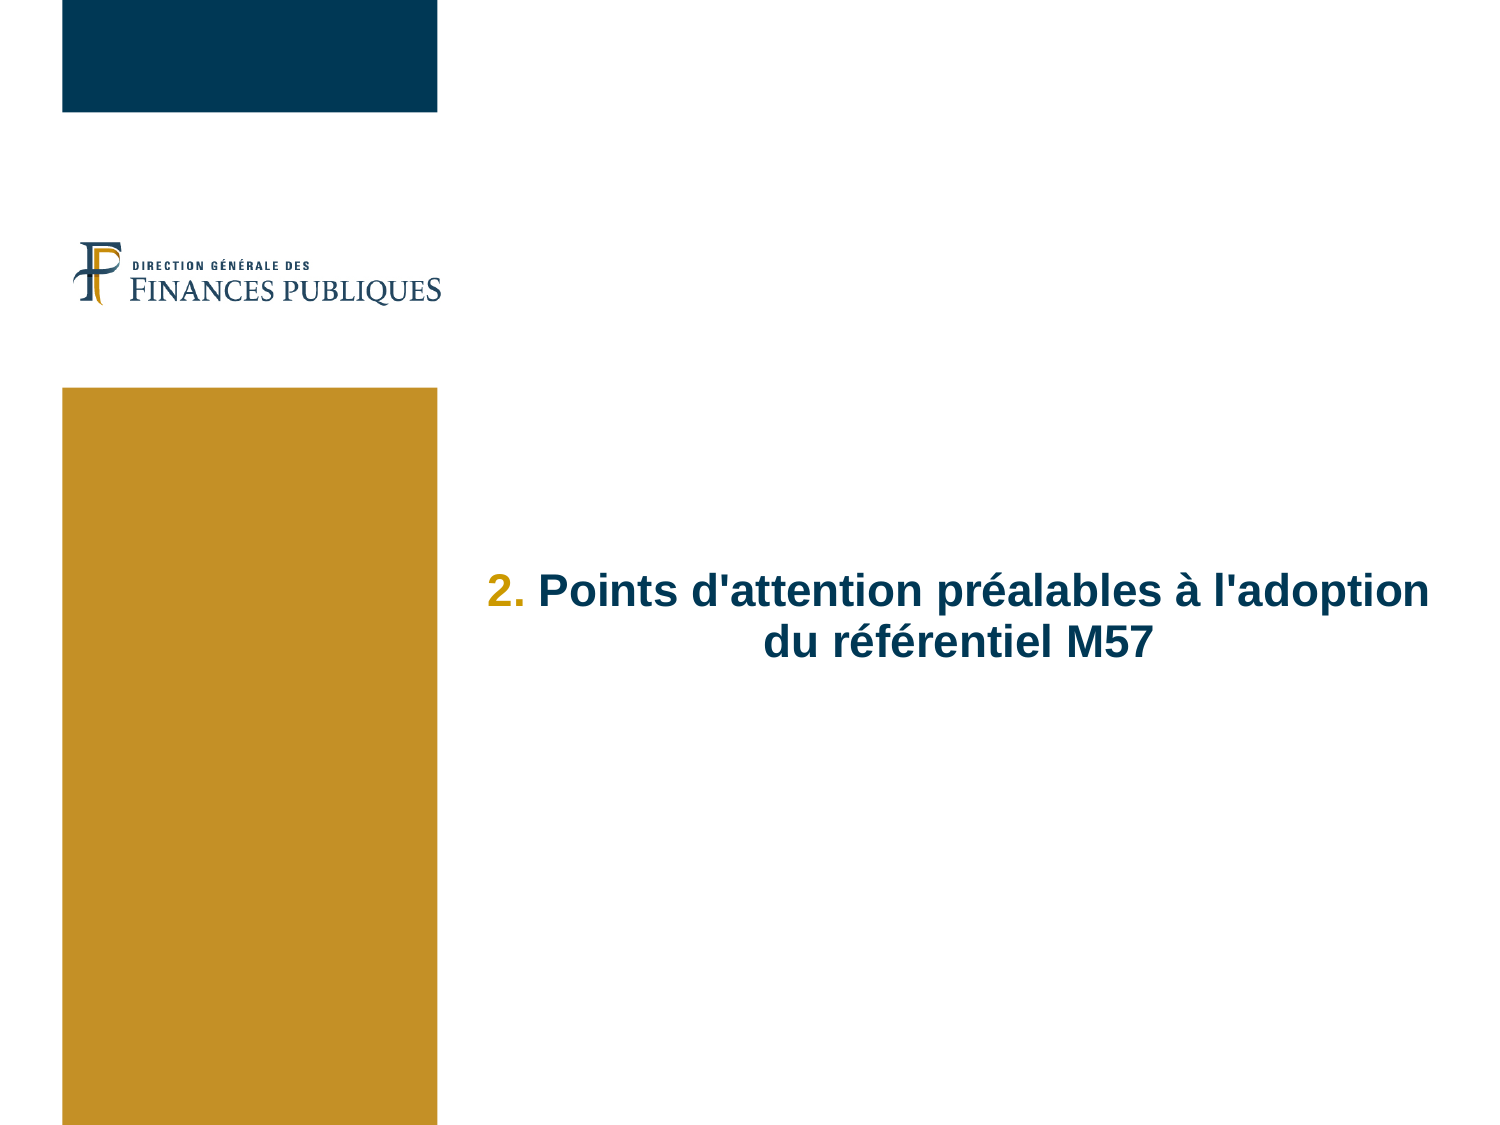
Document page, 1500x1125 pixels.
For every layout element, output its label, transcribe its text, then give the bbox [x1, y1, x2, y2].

title 2. Points d'attention préalables à l'adoption du référentiel M57 [442, 531, 1477, 701]
picture [50, 219, 463, 328]
